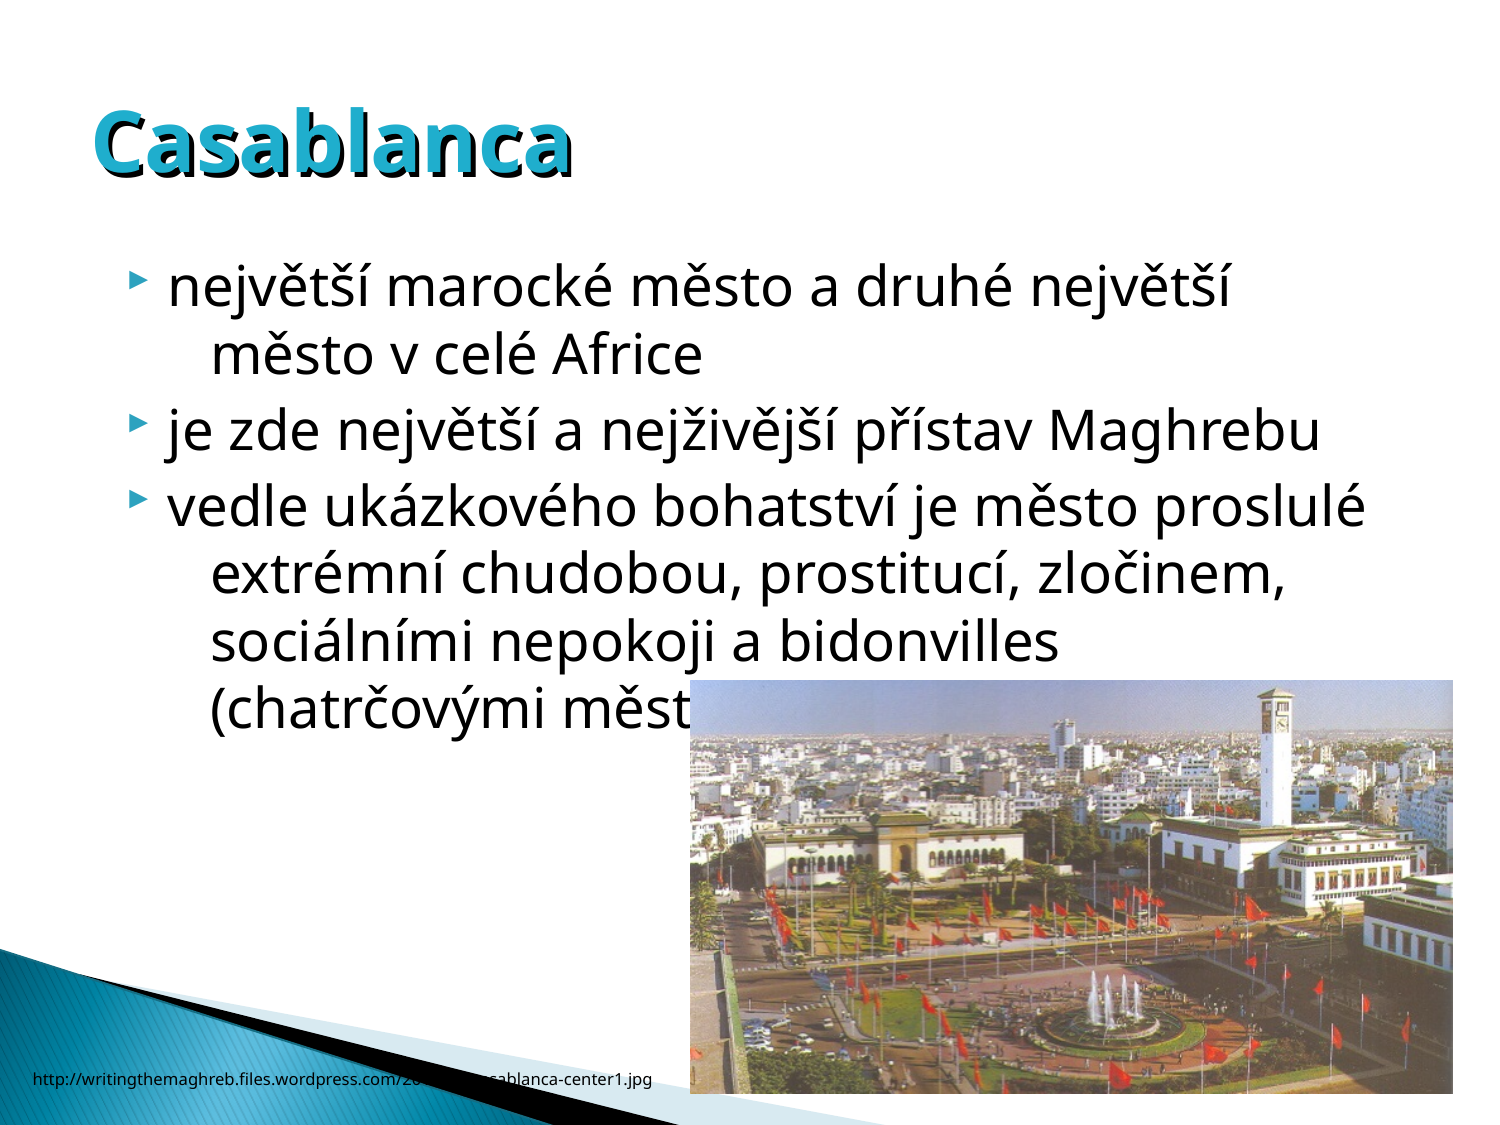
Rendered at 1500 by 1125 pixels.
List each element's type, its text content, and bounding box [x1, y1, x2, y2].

title Casablanca [75, 45, 1426, 233]
picture [690, 680, 1453, 1095]
list největší marocké město a druhé největší město v celé Africe je zde největší a nejživější přístav Maghrebu vedle ukázkového bohatství je město proslulé extrémní chudobou, prostitucí, zločinem, sociálními nepokoji a bidonvilles (chatrčovými městy) [75, 243, 1426, 986]
text_box http://writingthemaghreb.files.wordpress.com/2012/03/casablanca-center1.jpg [18, 1061, 768, 1096]
